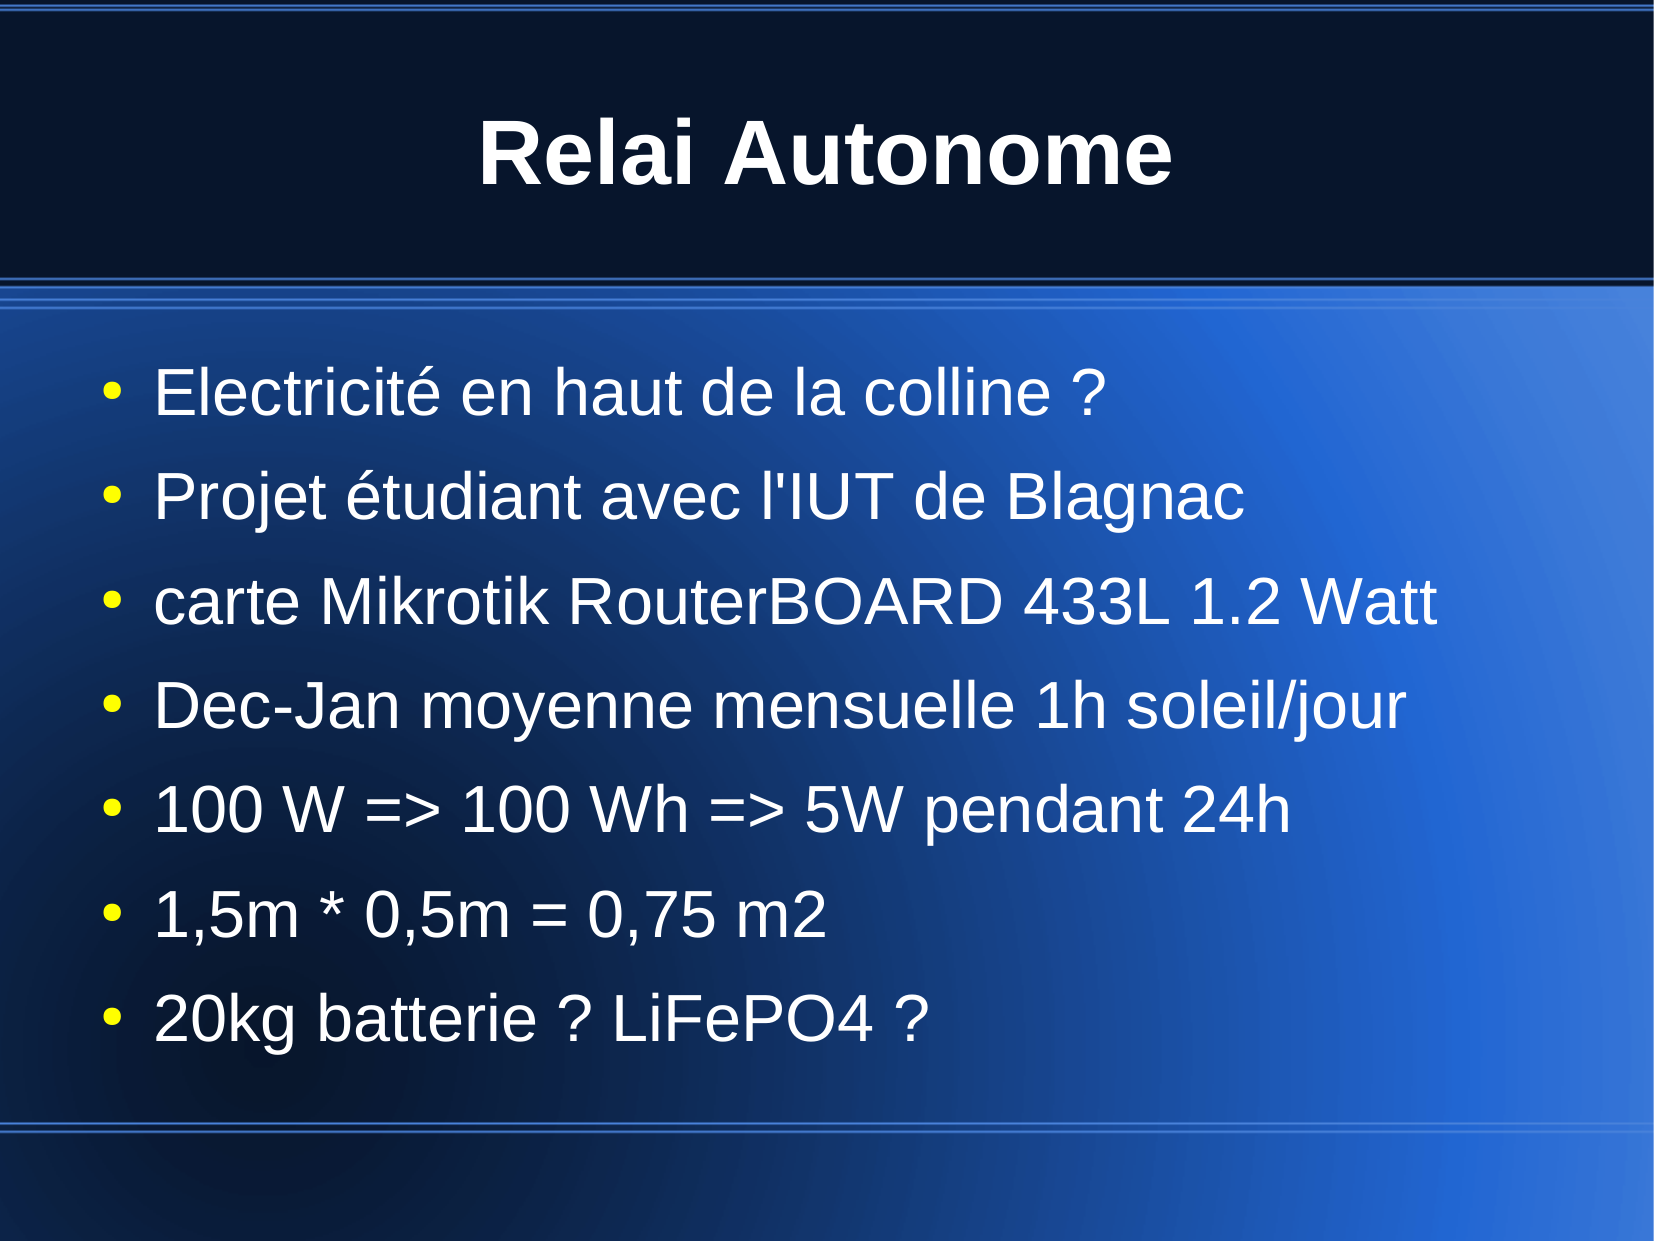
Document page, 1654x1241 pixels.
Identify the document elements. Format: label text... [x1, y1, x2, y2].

picture [0, 0, 1654, 1241]
list Electricité en haut de la colline ? Projet étudiant avec l'IUT de Blagnac carte Mikrotik RouterBOARD 433L 1.2 Watt Dec-Jan moyenne mensuelle 1h soleil/jour 100 W => 100 Wh => 5W pendant 24h 1,5m * 0,5m = 0,75 m2 20kg batterie ? LiFePO4 ? [82, 355, 1571, 1159]
title Relai Autonome [82, 56, 1571, 250]
